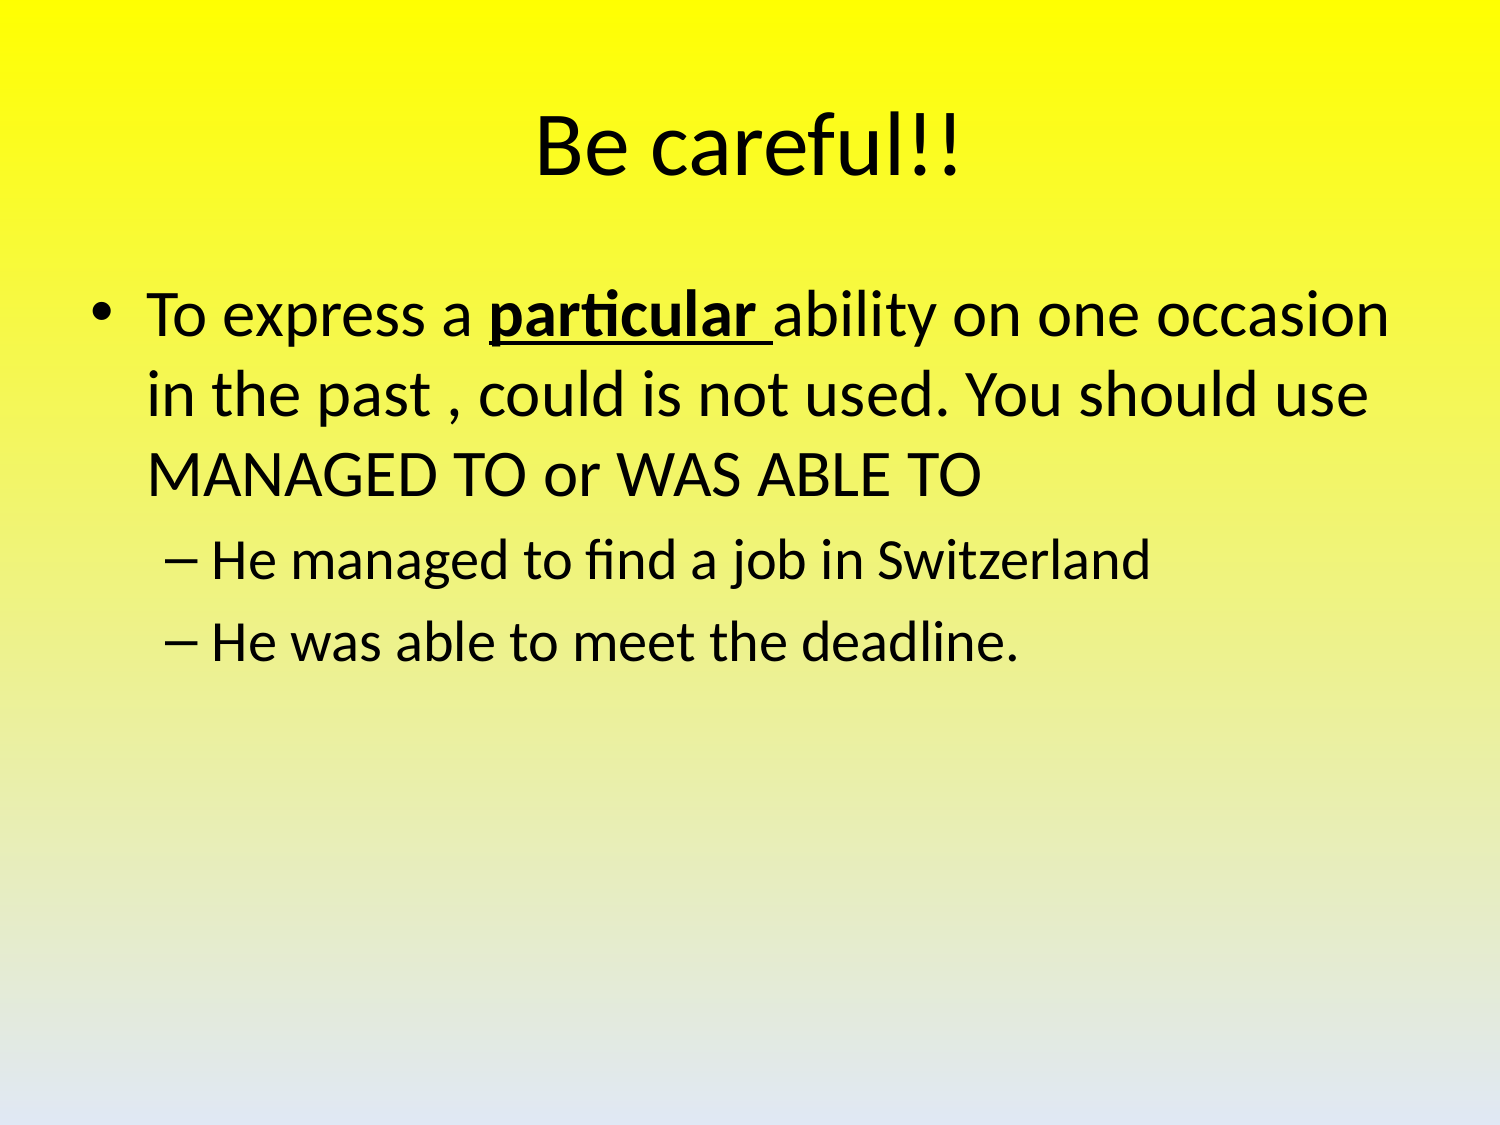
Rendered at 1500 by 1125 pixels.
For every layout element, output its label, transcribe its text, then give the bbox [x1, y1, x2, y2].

list To express a particular ability on one occasion in the past , could is not used. You should use MANAGED TO or WAS ABLE TO He managed to find a job in Switzerland He was able to meet the deadline. [75, 262, 1425, 1005]
title Be careful!! [75, 45, 1425, 233]
